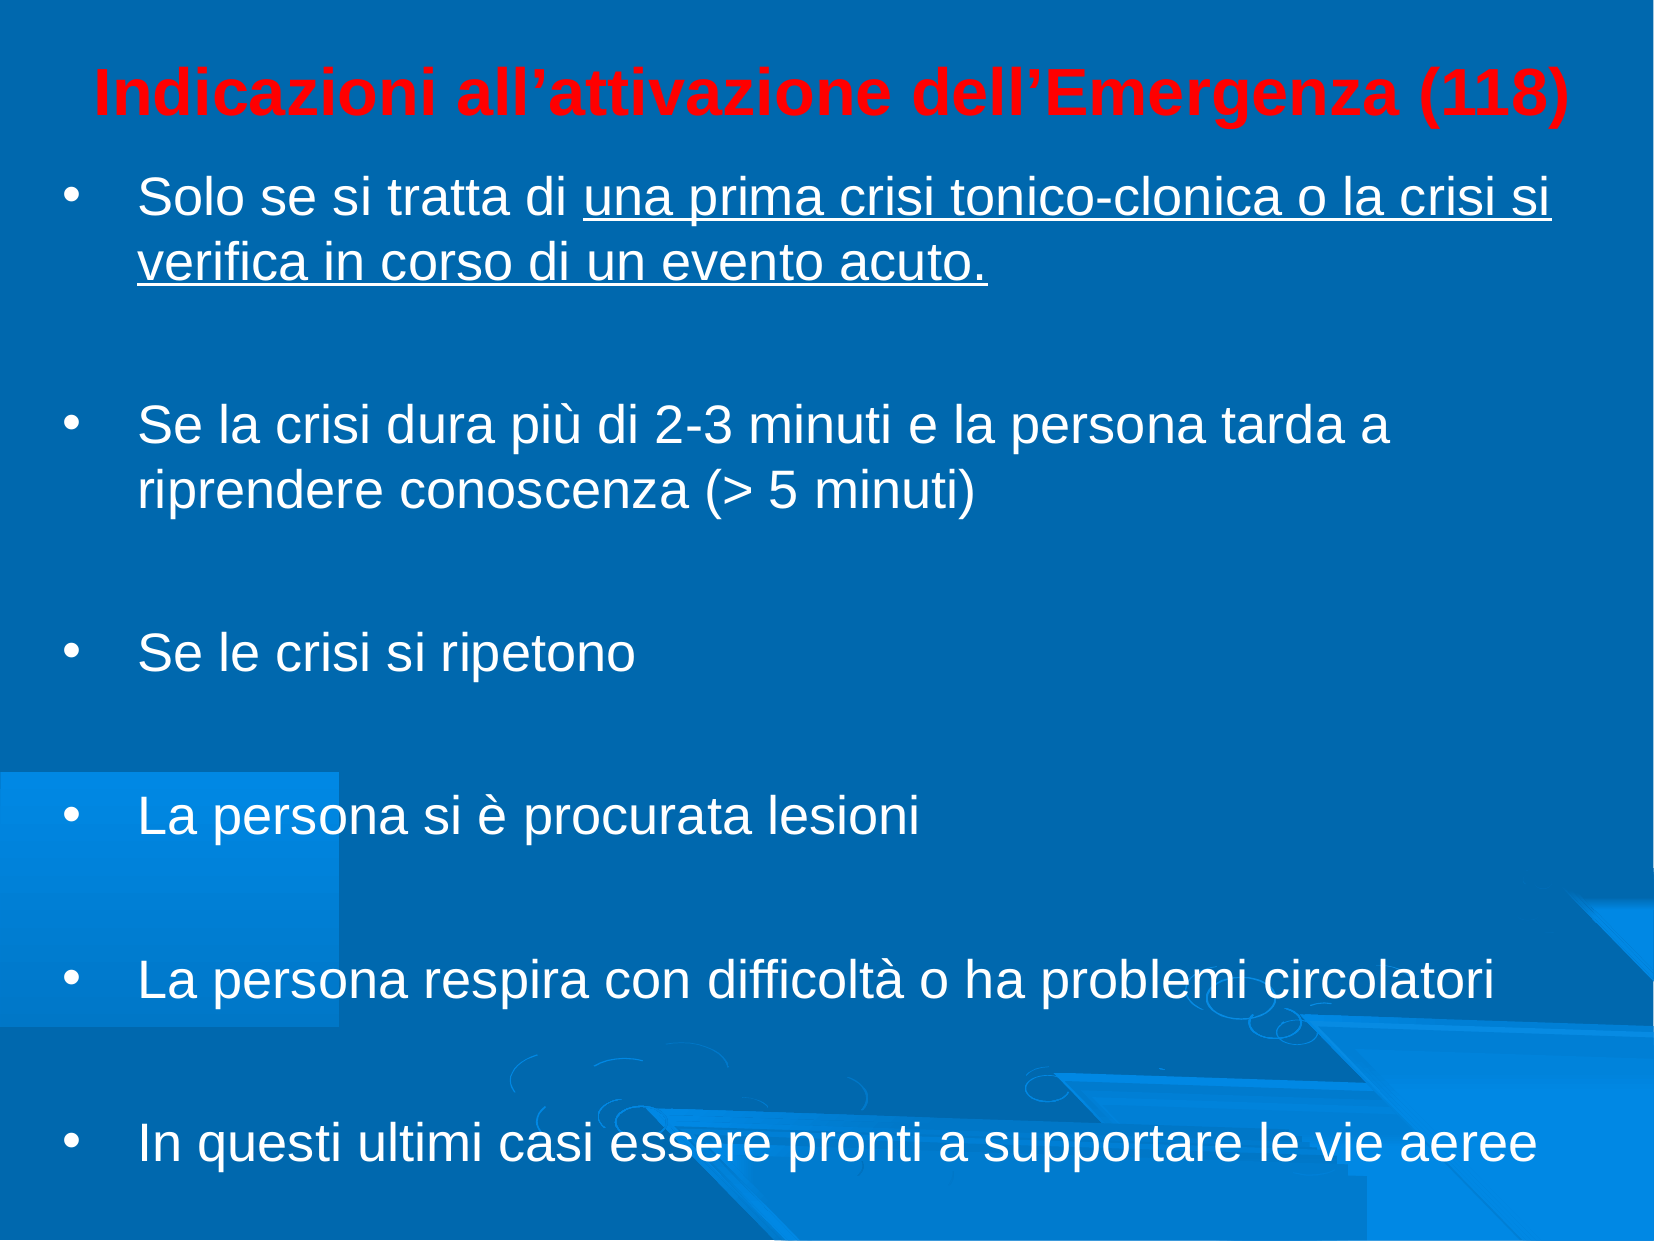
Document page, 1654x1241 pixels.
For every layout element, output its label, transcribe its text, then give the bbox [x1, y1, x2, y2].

title Indicazioni all’attivazione dell’Emergenza (118) [23, 23, 1642, 154]
text_box Solo se si tratta di una prima crisi tonico-clonica o la crisi si verifica in corso di un evento acuto. Se la crisi dura più di 2-3 minuti e la persona tarda a riprendere conoscenza (> 5 minuti) Se le crisi si ripetono La persona si è procurata lesioni La persona respira con difficoltà o ha problemi circolatori In questi ultimi casi essere pronti a supportare le vie aeree [47, 153, 1630, 1108]
